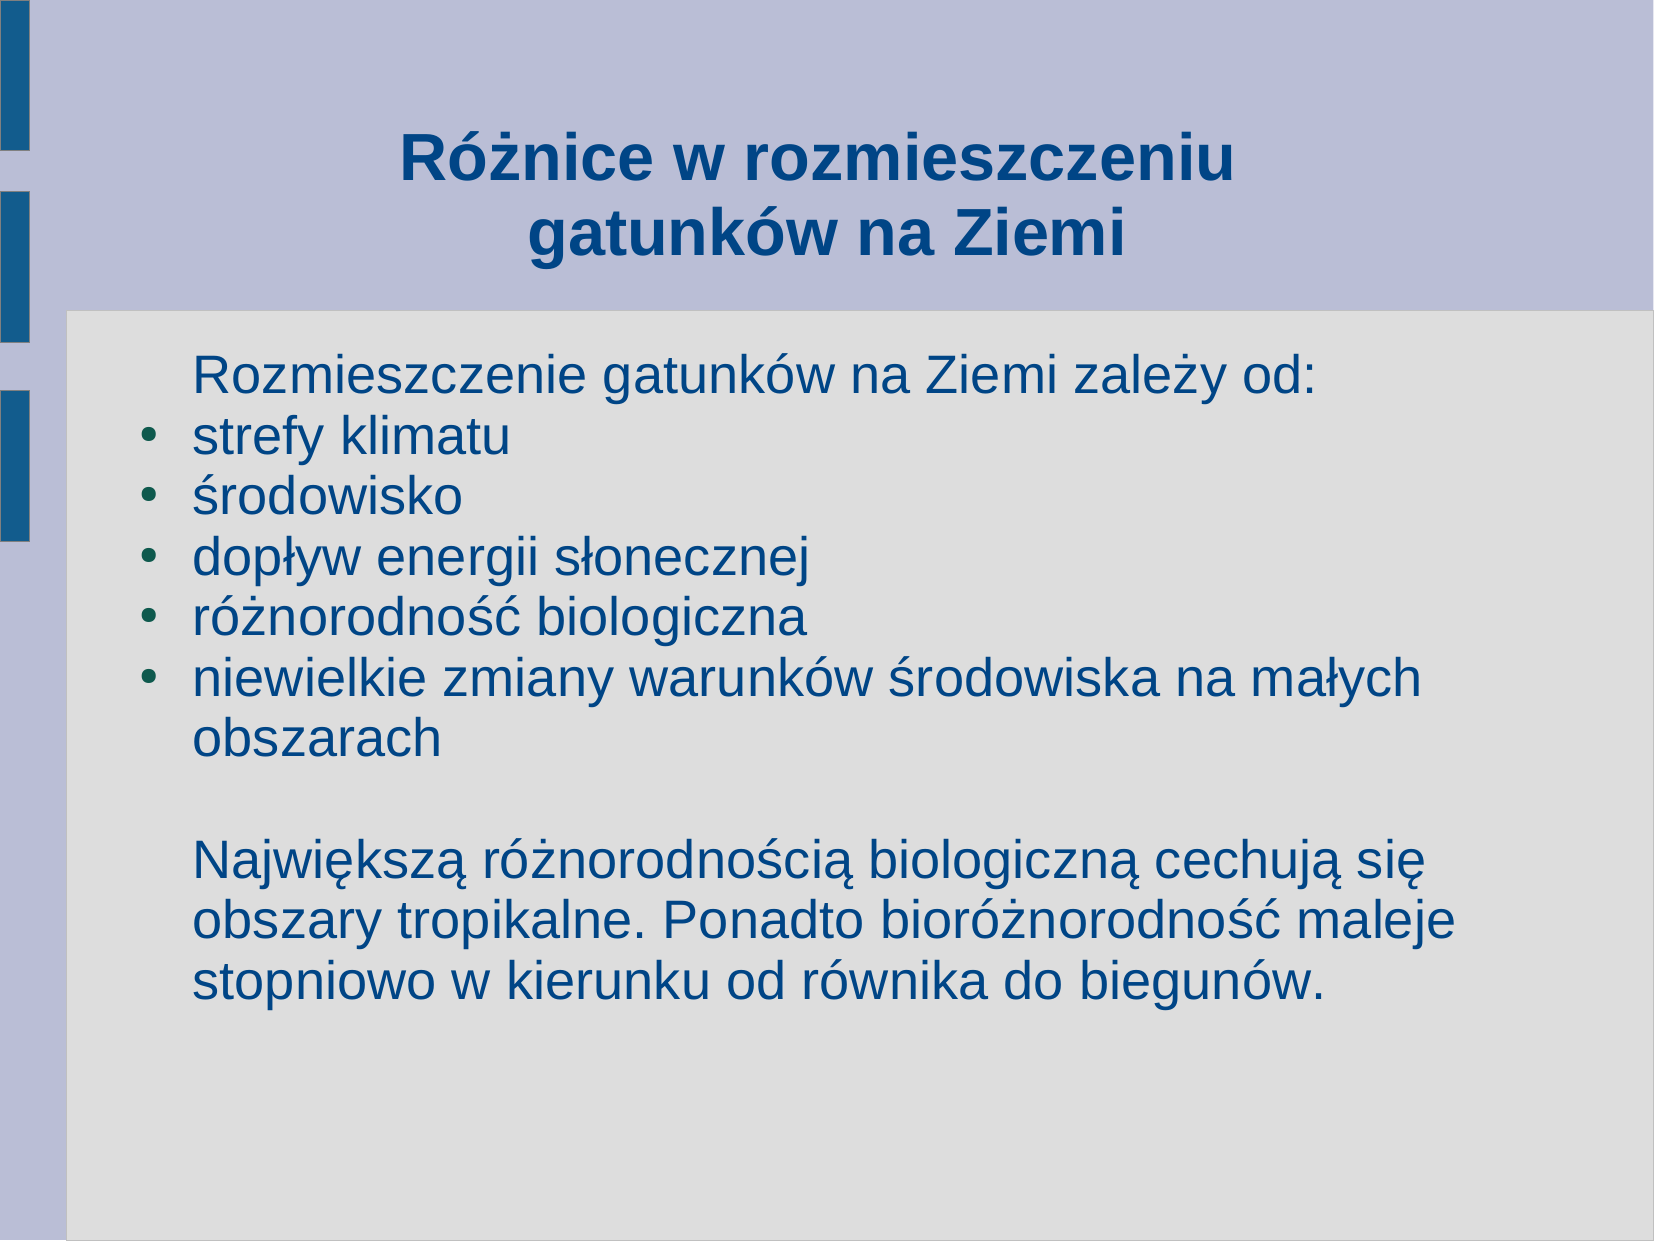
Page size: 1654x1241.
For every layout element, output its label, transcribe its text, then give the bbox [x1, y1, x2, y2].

list Rozmieszczenie gatunków na Ziemi zależy od: strefy klimatu środowisko dopływ energii słonecznej różnorodność biologiczna niewielkie zmiany warunków środowiska na małych obszarach Największą różnorodnością biologiczną cechują się obszary tropikalne. Ponadto bioróżnorodność maleje stopniowo w kierunku od równika do biegunów. [121, 344, 1534, 1127]
title Różnice w rozmieszczeniu gatunków na Ziemi [121, 91, 1534, 299]
